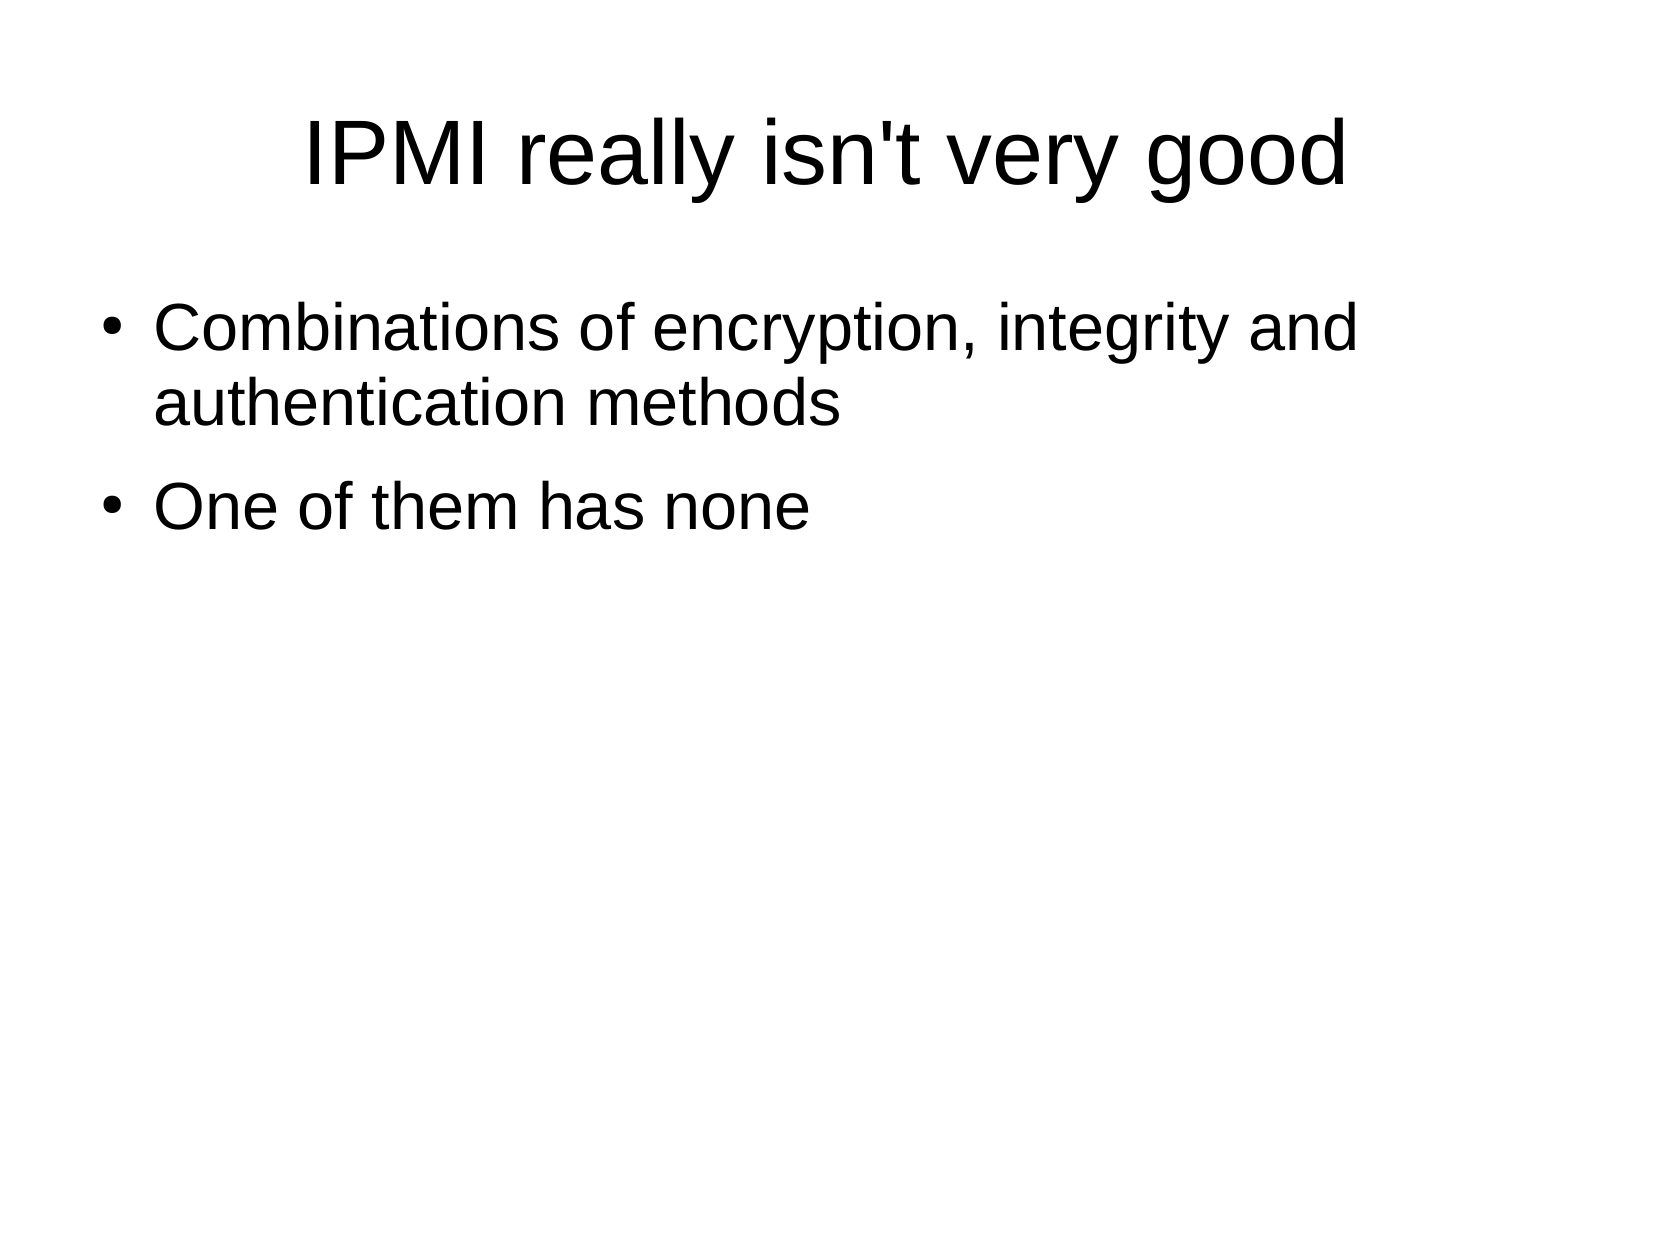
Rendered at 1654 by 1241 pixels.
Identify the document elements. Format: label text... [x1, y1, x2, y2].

title IPMI really isn't very good [82, 49, 1571, 257]
list Combinations of encryption, integrity and authentication methods One of them has none [82, 290, 1571, 1010]
